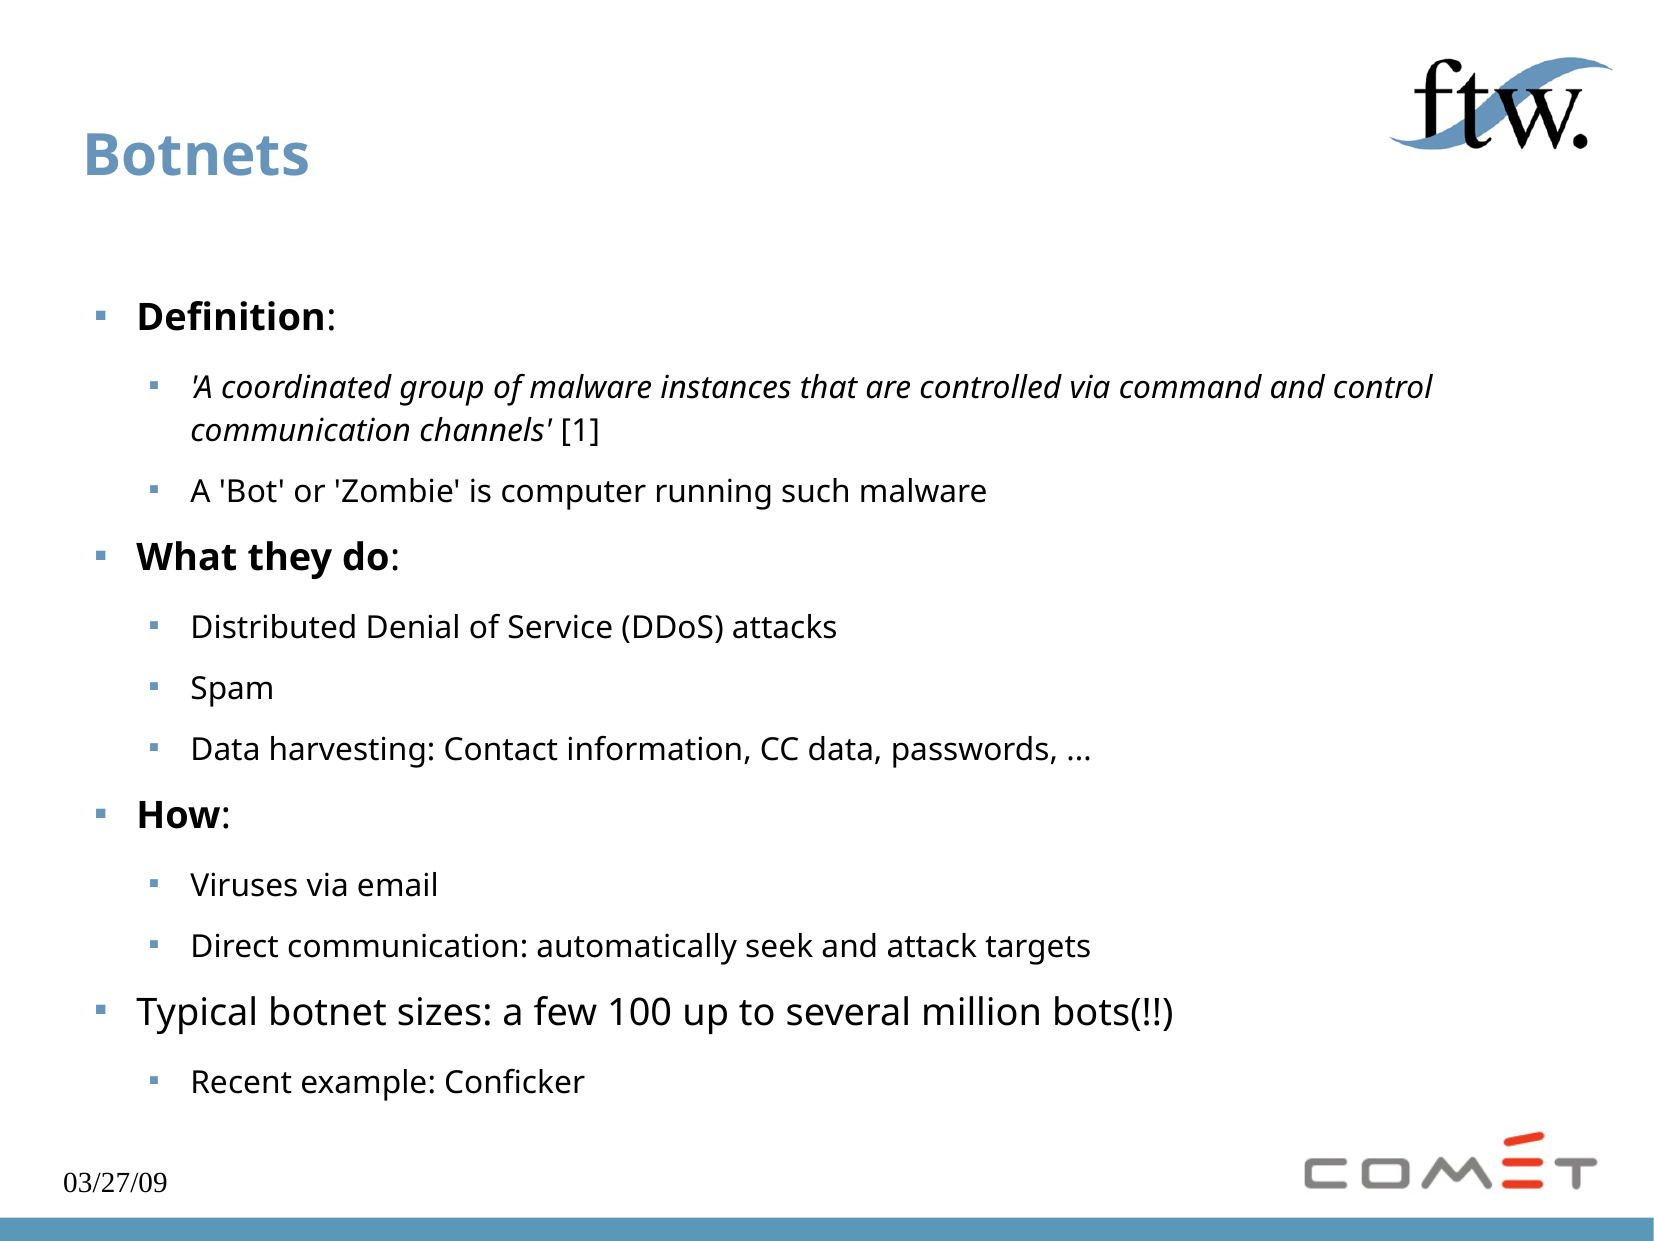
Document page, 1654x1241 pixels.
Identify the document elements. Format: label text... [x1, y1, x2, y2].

title Botnets [82, 49, 1351, 257]
picture [1387, 56, 1613, 150]
picture [1292, 1120, 1612, 1212]
list Definition: 'A coordinated group of malware instances that are controlled via command and control communication channels' [1] A 'Bot' or 'Zombie' is computer running such malware What they do: Distributed Denial of Service (DDoS) attacks Spam Data harvesting: Contact information, CC data, passwords, ... How: Viruses via email Direct communication: automatically seek and attack targets Typical botnet sizes: a few 100 up to several million bots(!!) Recent example: Conficker [82, 290, 1571, 1109]
